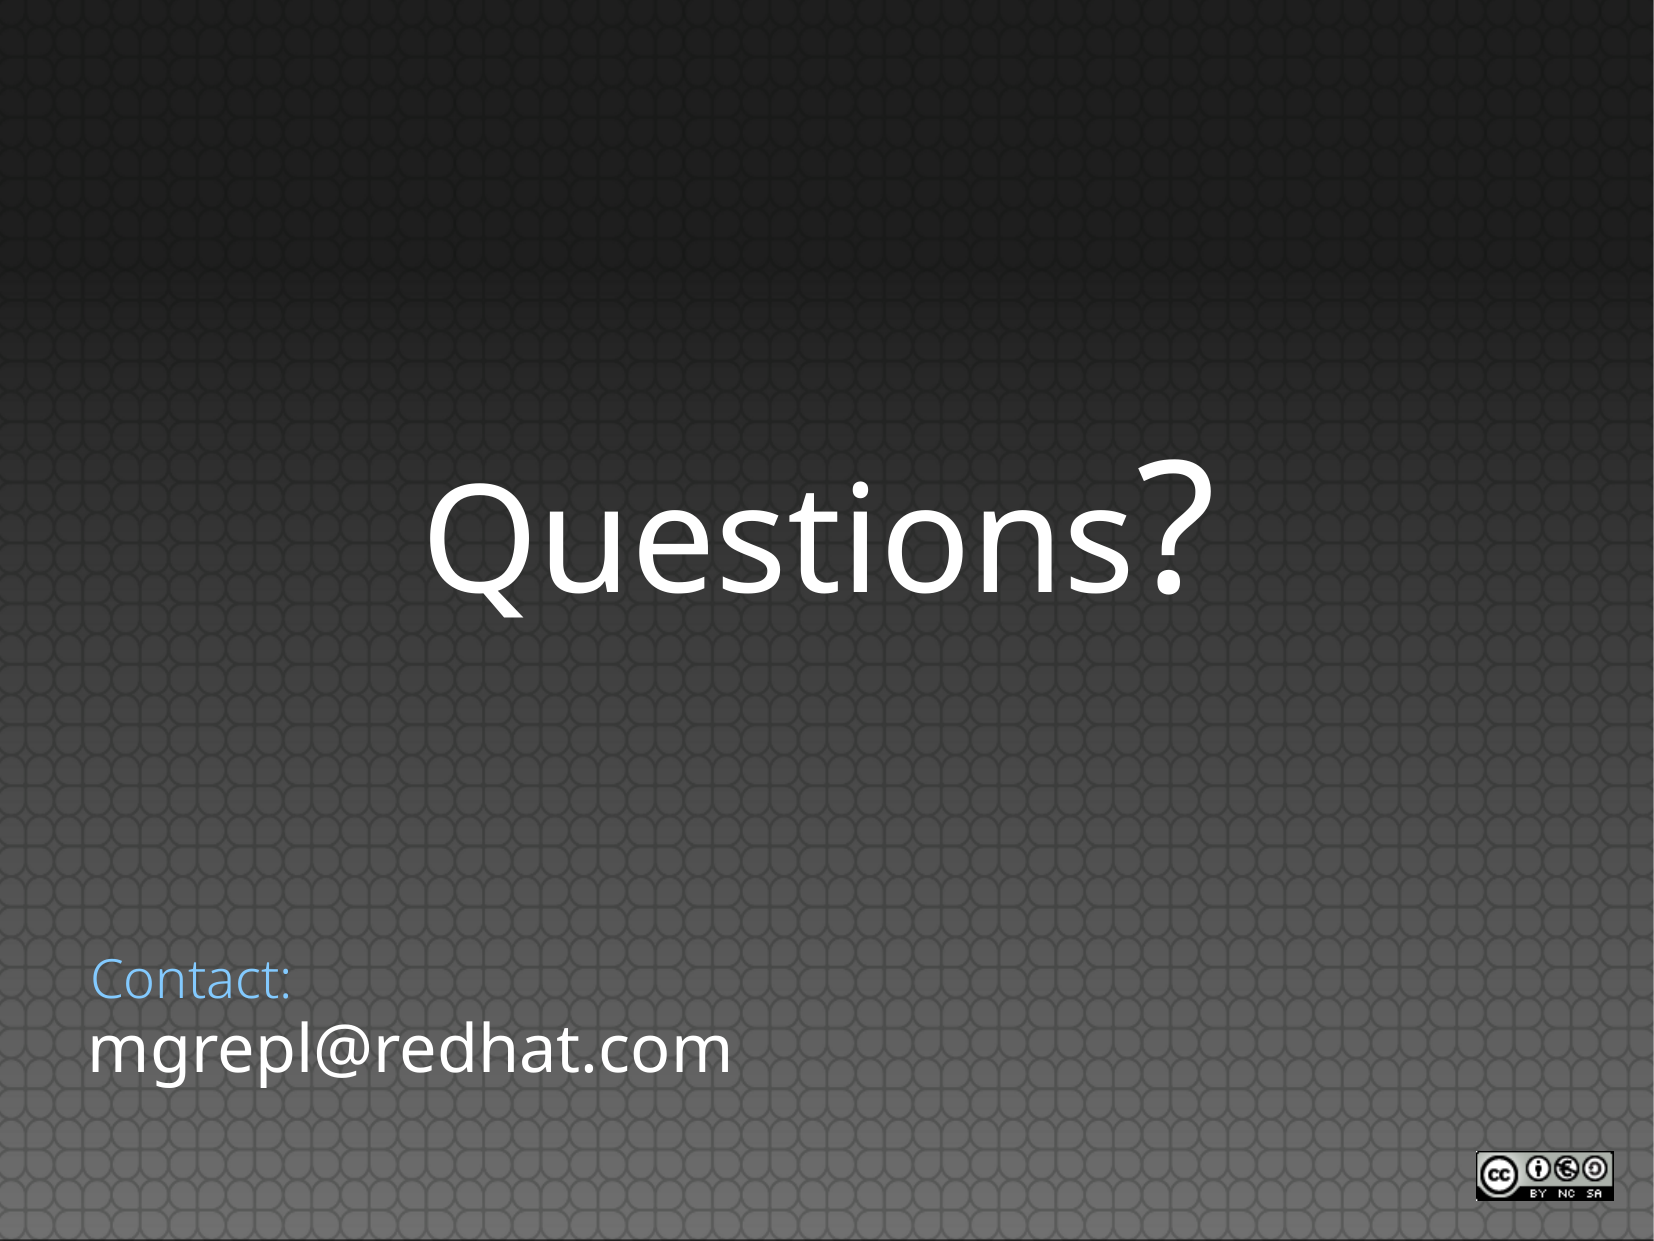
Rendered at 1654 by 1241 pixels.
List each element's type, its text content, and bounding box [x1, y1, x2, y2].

picture [0, 0, 1654, 1241]
text_box mgrepl@redhat.com [72, 993, 1179, 1087]
title Questions? [30, 414, 1606, 628]
text_box Contact: [75, 933, 430, 1012]
